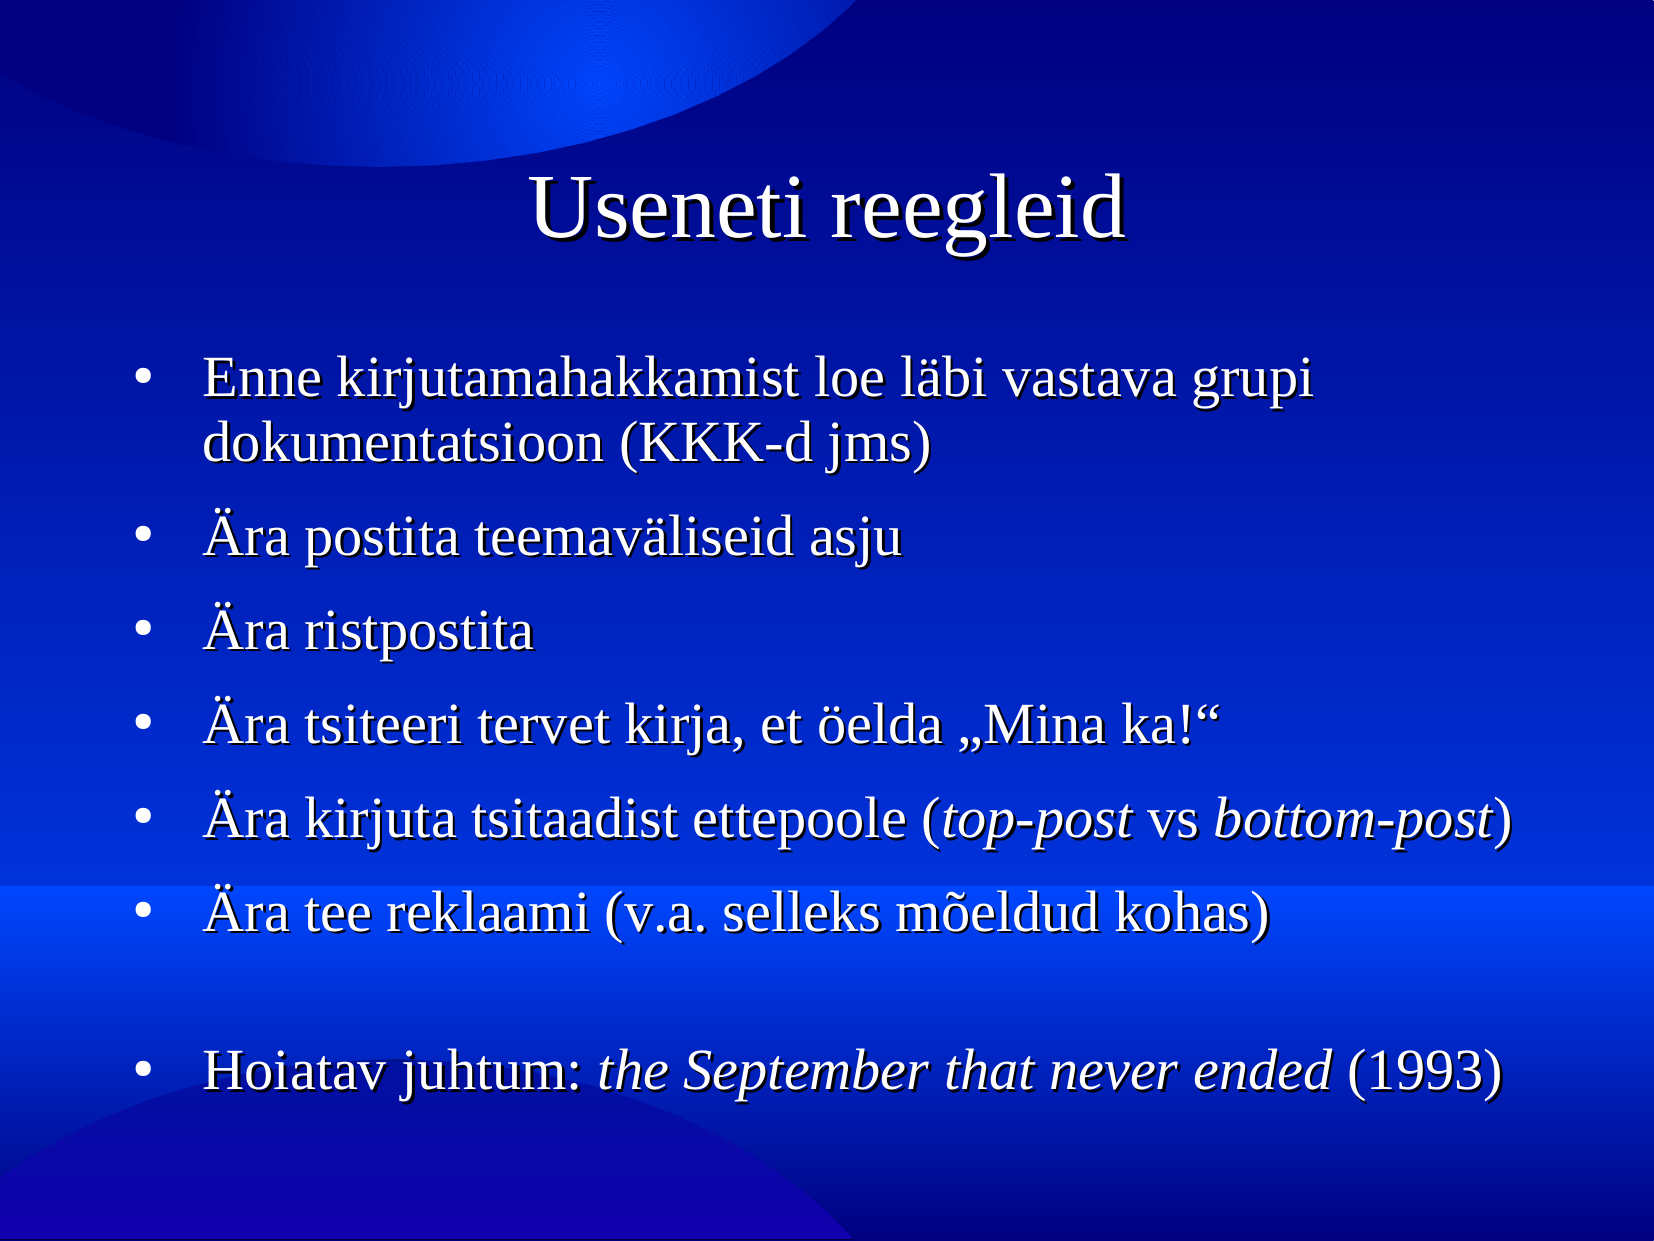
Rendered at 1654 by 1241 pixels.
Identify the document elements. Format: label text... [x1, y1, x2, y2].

list Enne kirjutamahakkamist loe läbi vastava grupi dokumentatsioon (KKK-d jms) Ära postita teemaväliseid asju Ära ristpostita Ära tsiteeri tervet kirja, et öelda „Mina ka!“ Ära kirjuta tsitaadist ettepoole (top-post vs bottom-post) Ära tee reklaami (v.a. selleks mõeldud kohas) Hoiatav juhtum: the September that never ended (1993) [121, 344, 1534, 1127]
title Useneti reegleid [121, 102, 1534, 311]
